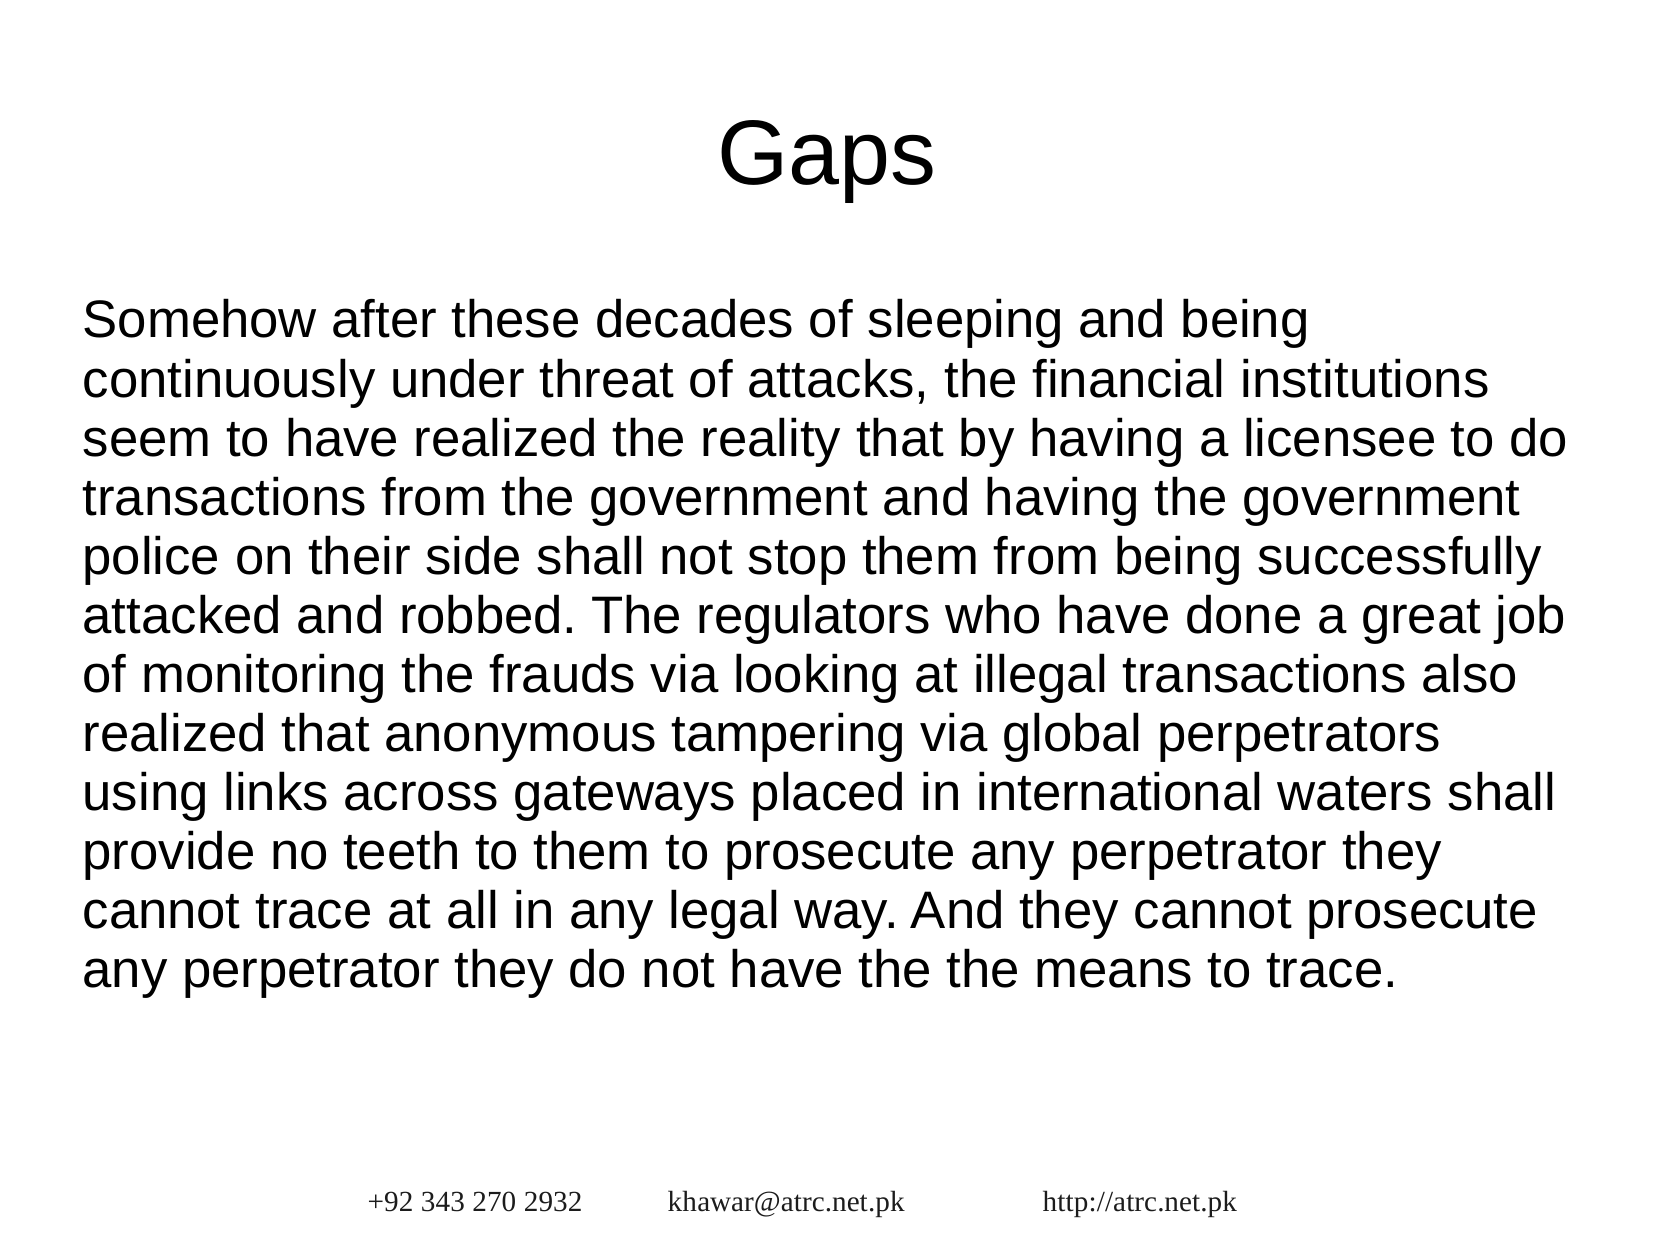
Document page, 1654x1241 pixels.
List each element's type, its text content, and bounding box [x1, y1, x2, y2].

title Gaps [82, 49, 1571, 257]
list Somehow after these decades of sleeping and being continuously under threat of attacks, the financial institutions seem to have realized the reality that by having a licensee to do transactions from the government and having the government police on their side shall not stop them from being successfully attacked and robbed. The regulators who have done a great job of monitoring the frauds via looking at illegal transactions also realized that anonymous tampering via global perpetrators using links across gateways placed in international waters shall provide no teeth to them to prosecute any perpetrator they cannot trace at all in any legal way. And they cannot prosecute any perpetrator they do not have the the means to trace. [82, 290, 1571, 1010]
